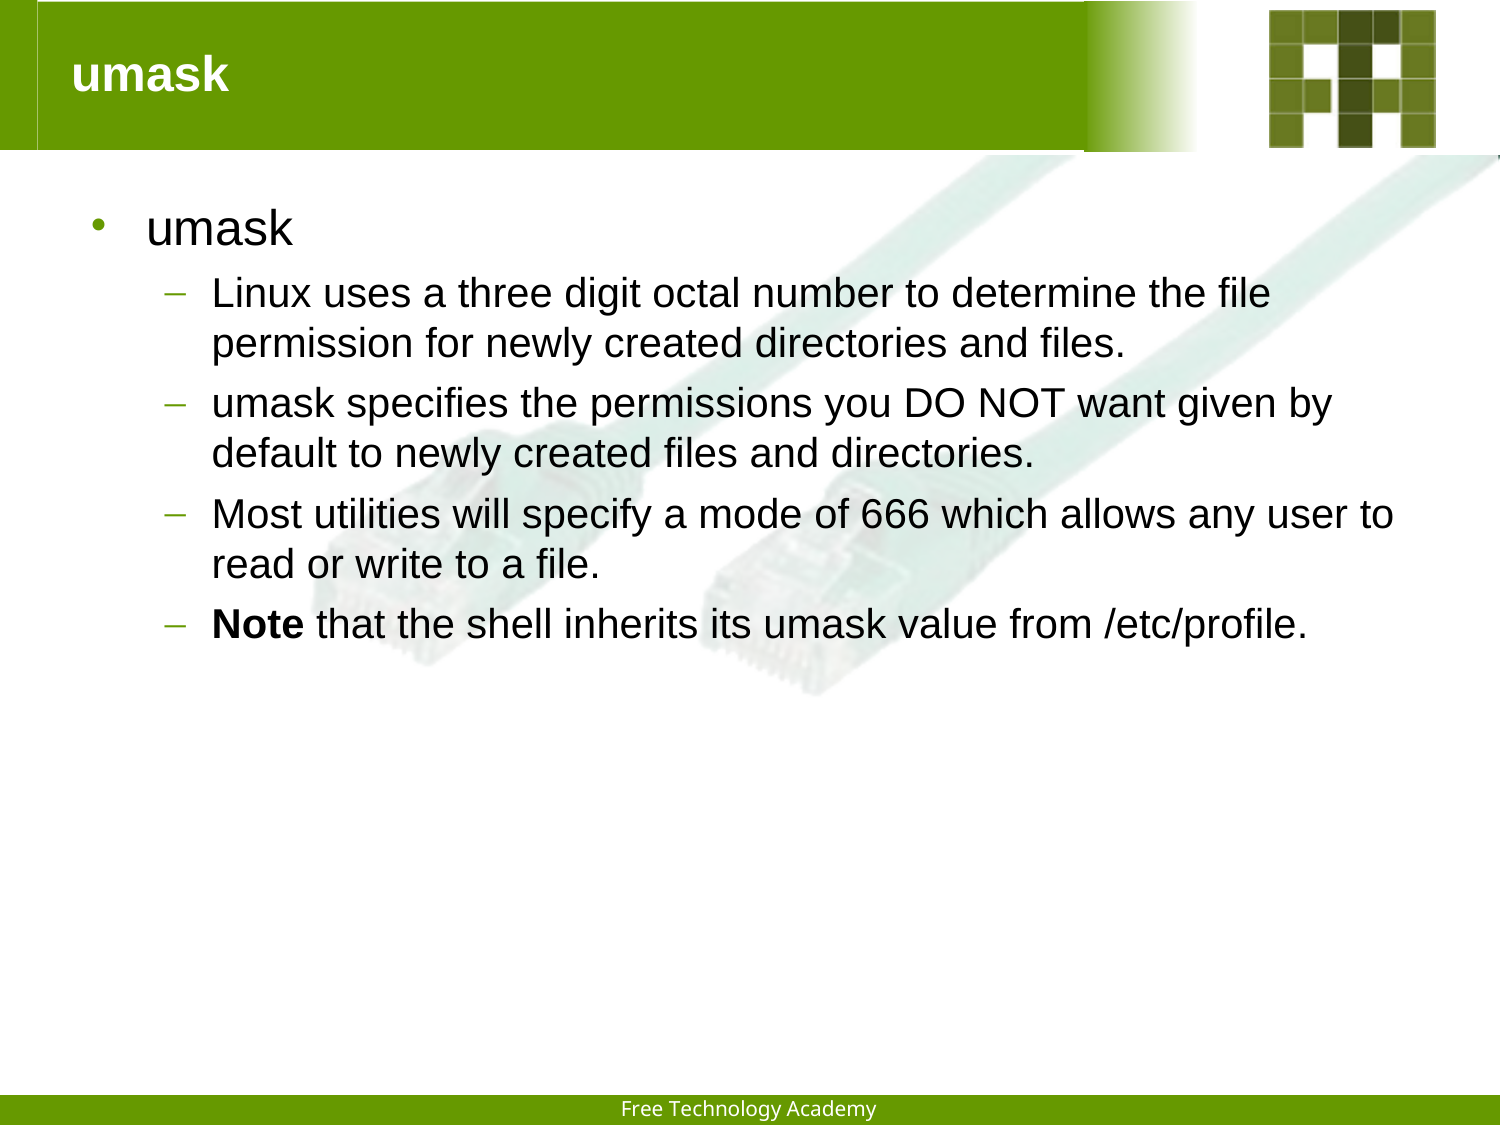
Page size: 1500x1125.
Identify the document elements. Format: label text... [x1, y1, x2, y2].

picture [1269, 10, 1436, 148]
title umask [56, 1, 1107, 152]
list umask Linux uses a three digit octal number to determine the file permission for newly created directories and files. umask specifies the permissions you DO NOT want given by default to newly created files and directories. Most utilities will specify a mode of 666 which allows any user to read or write to a file. Note that the shell inherits its umask value from /etc/profile. [75, 187, 1426, 1063]
